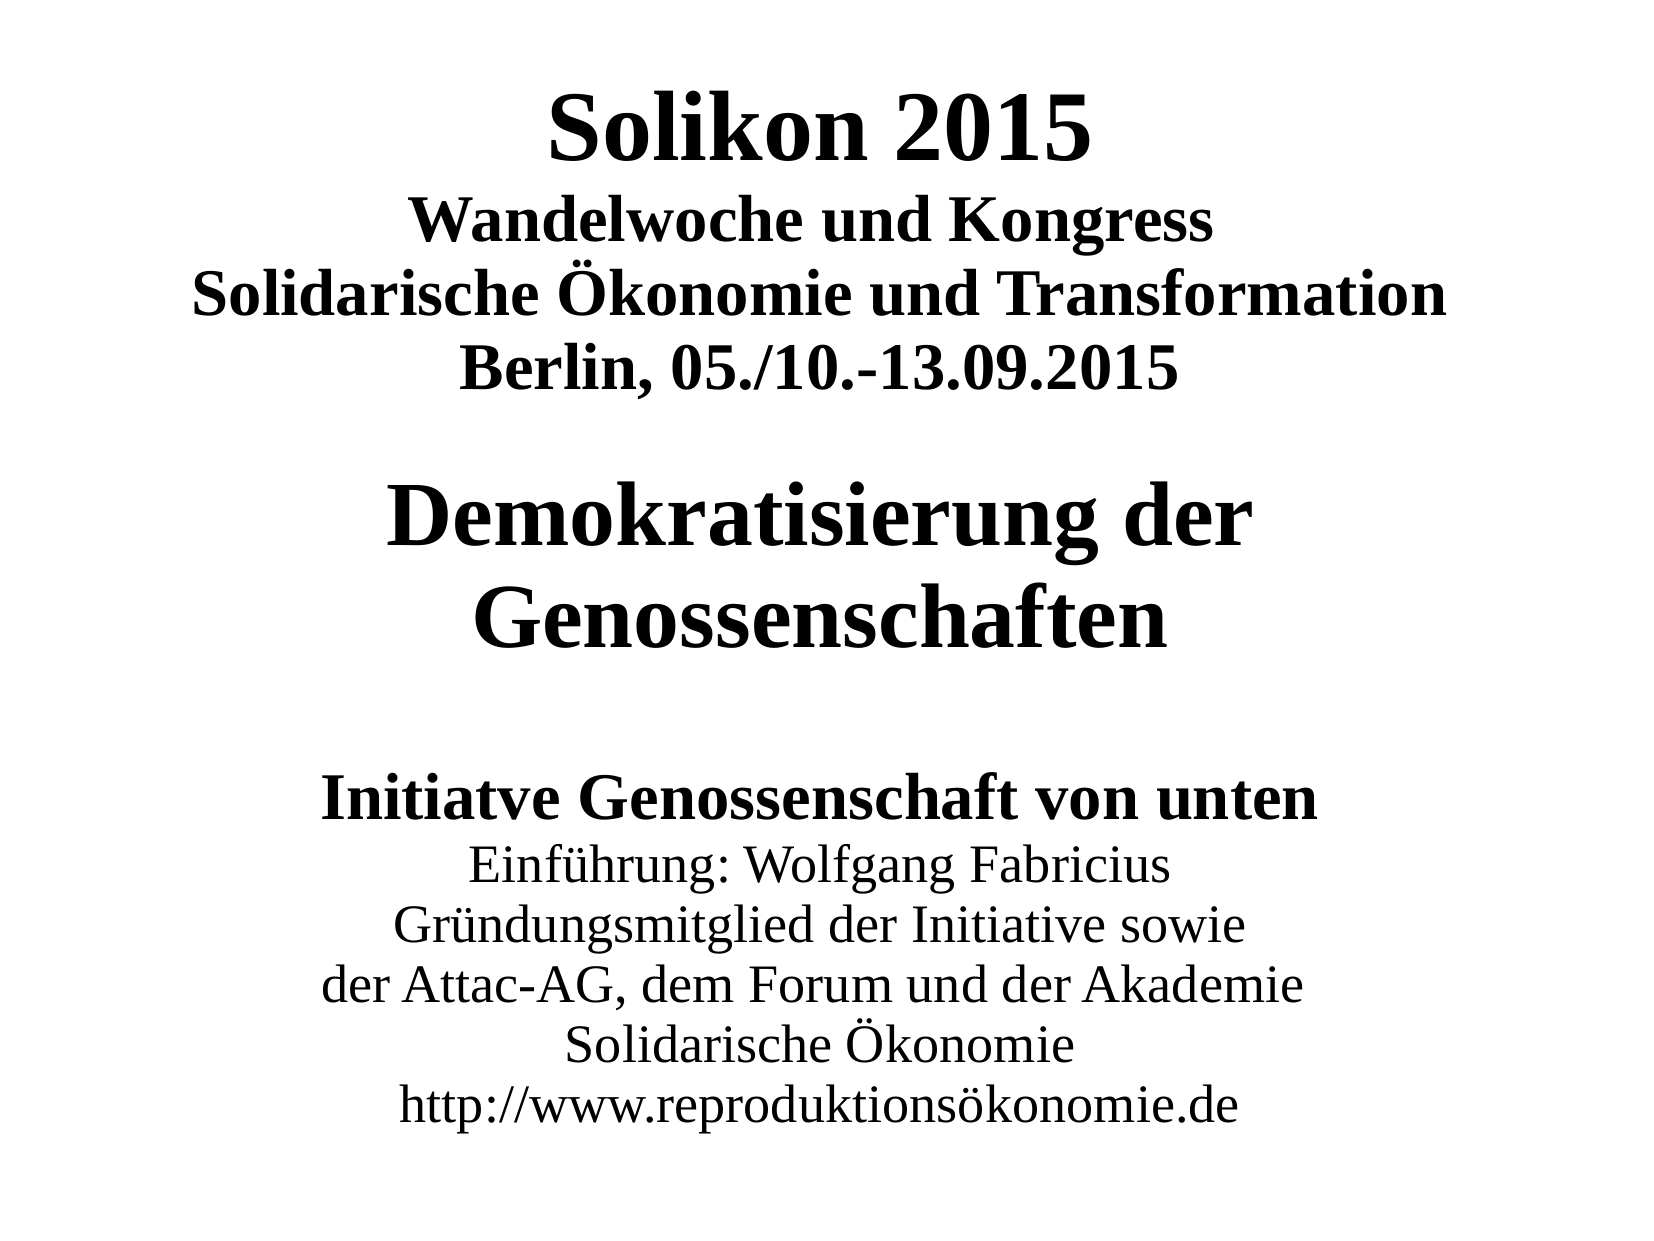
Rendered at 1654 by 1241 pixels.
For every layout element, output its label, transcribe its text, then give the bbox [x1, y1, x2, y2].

text_box Solikon 2015 Wandelwoche und Kongress Solidarische Ökonomie und Transformation Berlin, 05./10.-13.09.2015 Demokratisierung der Genossenschaften Initiatve Genossenschaft von unten Einführung: Wolfgang Fabricius Gründungsmitglied der Initiative sowie der Attac-AG, dem Forum und der Akademie Solidarische Ökonomie http://www.reproduktionsökonomie.de [176, 63, 1477, 1142]
